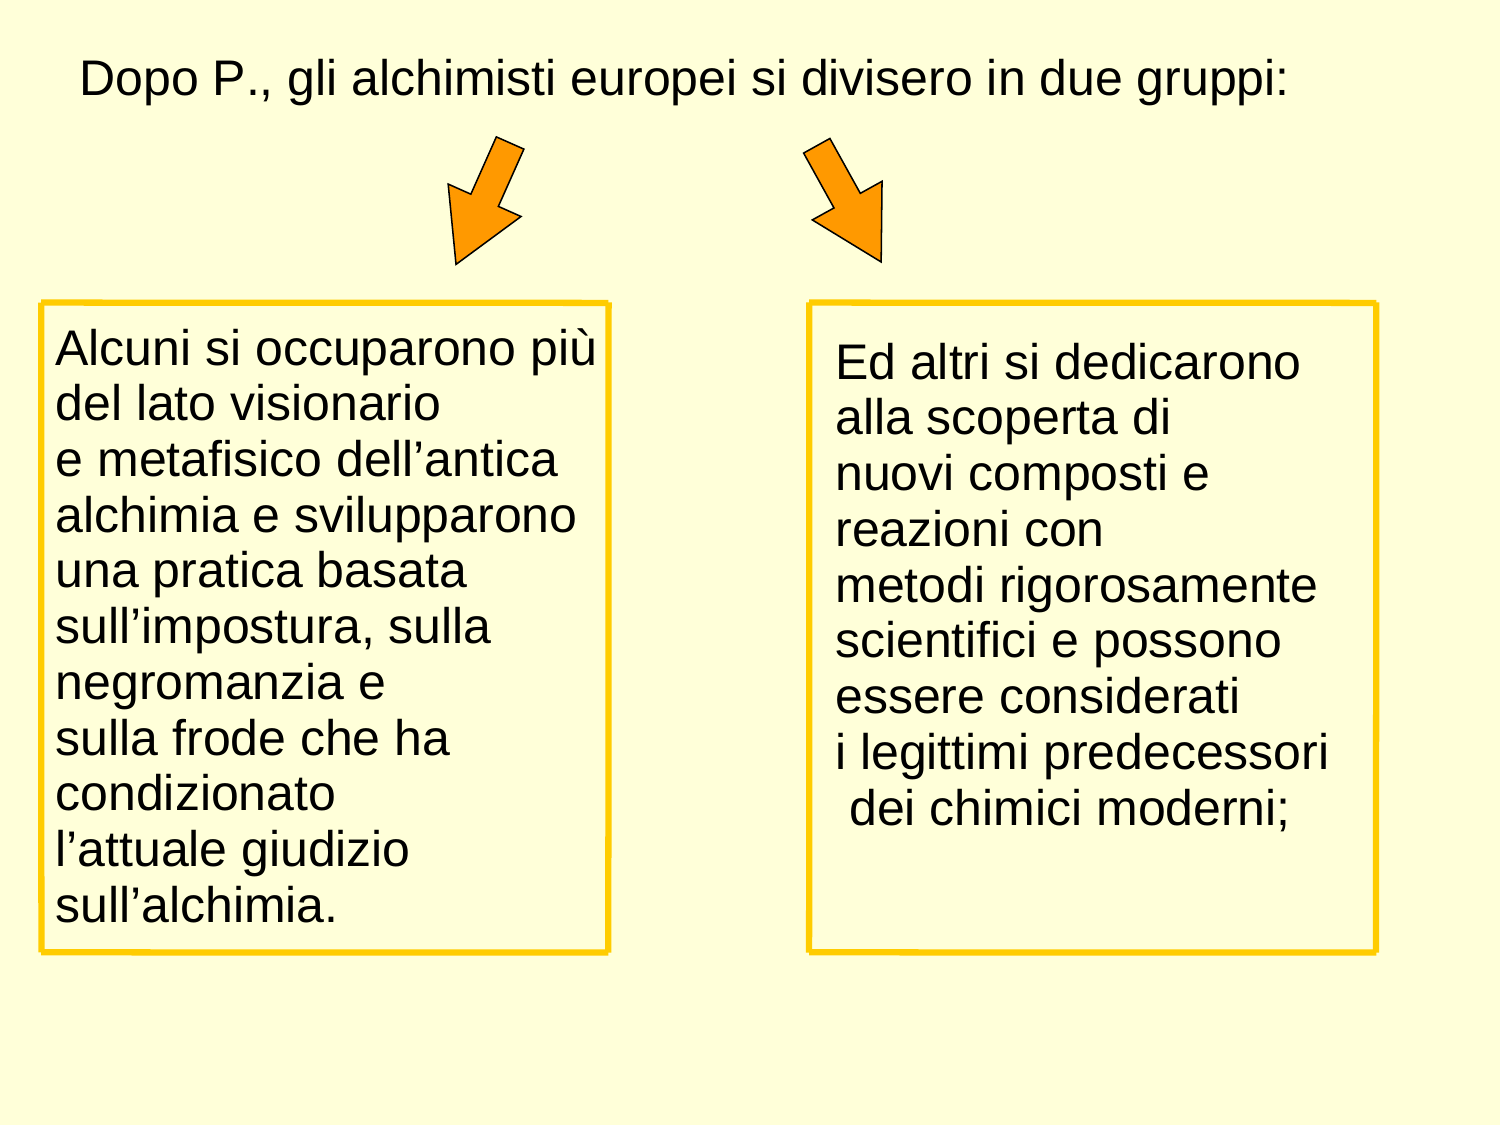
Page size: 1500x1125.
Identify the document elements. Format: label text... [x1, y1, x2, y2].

text_box Dopo P., gli alchimisti europei si divisero in due gruppi: [64, 42, 1306, 114]
text_box Ed altri si dedicarono alla scoperta di nuovi composti e reazioni con metodi rigorosamente scientifici e possono essere considerati i legittimi predecessori dei chimici moderni; [820, 326, 1348, 900]
text_box [448, 136, 524, 265]
title Alcuni si occuparono più del lato visionario e metafisico dell’antica alchimia e svilupparono una pratica basata sull’impostura, sulla negromanzia e sulla frode che ha condizionato l’attuale giudizio sull’alchimia. [41, 288, 654, 965]
text_box [803, 138, 883, 262]
title Alcuni si occuparono più del lato visionario e metafisico dell’antica alchimia e svilupparono una pratica basata sull’impostura, sulla negromanzia e sulla frode che ha condizionato l’attuale giudizio sull’alchimia. [45, 306, 605, 949]
